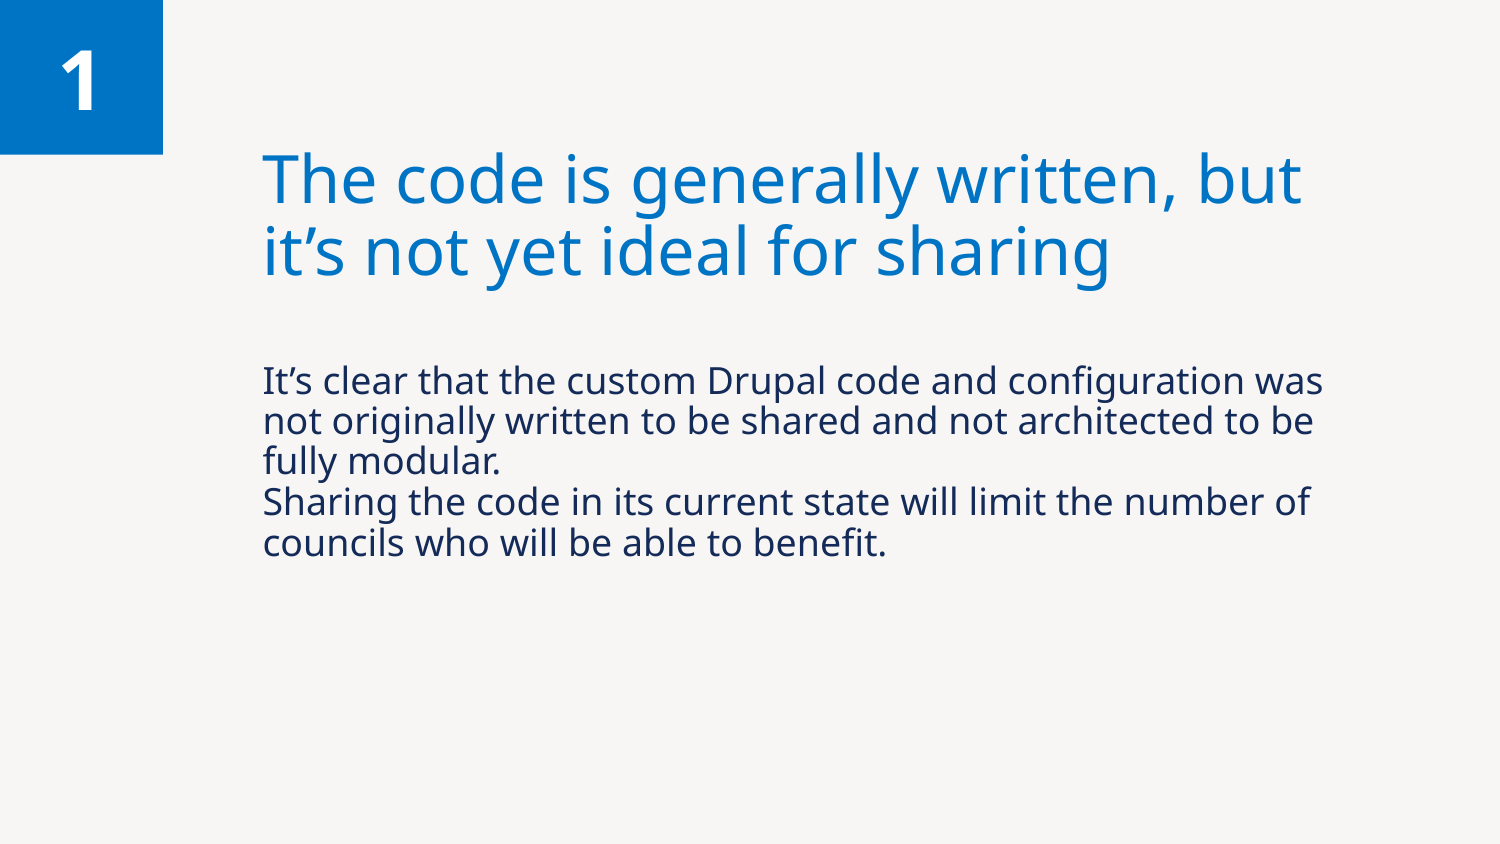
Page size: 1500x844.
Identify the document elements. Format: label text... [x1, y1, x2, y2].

title The code is generally written, but it’s not yet ideal for sharing It’s clear that the custom Drupal code and configuration was not originally written to be shared and not architected to be fully modular. Sharing the code in its current state will limit the number of councils who will be able to benefit. [262, 145, 1371, 701]
text_box 1 [0, 0, 163, 155]
